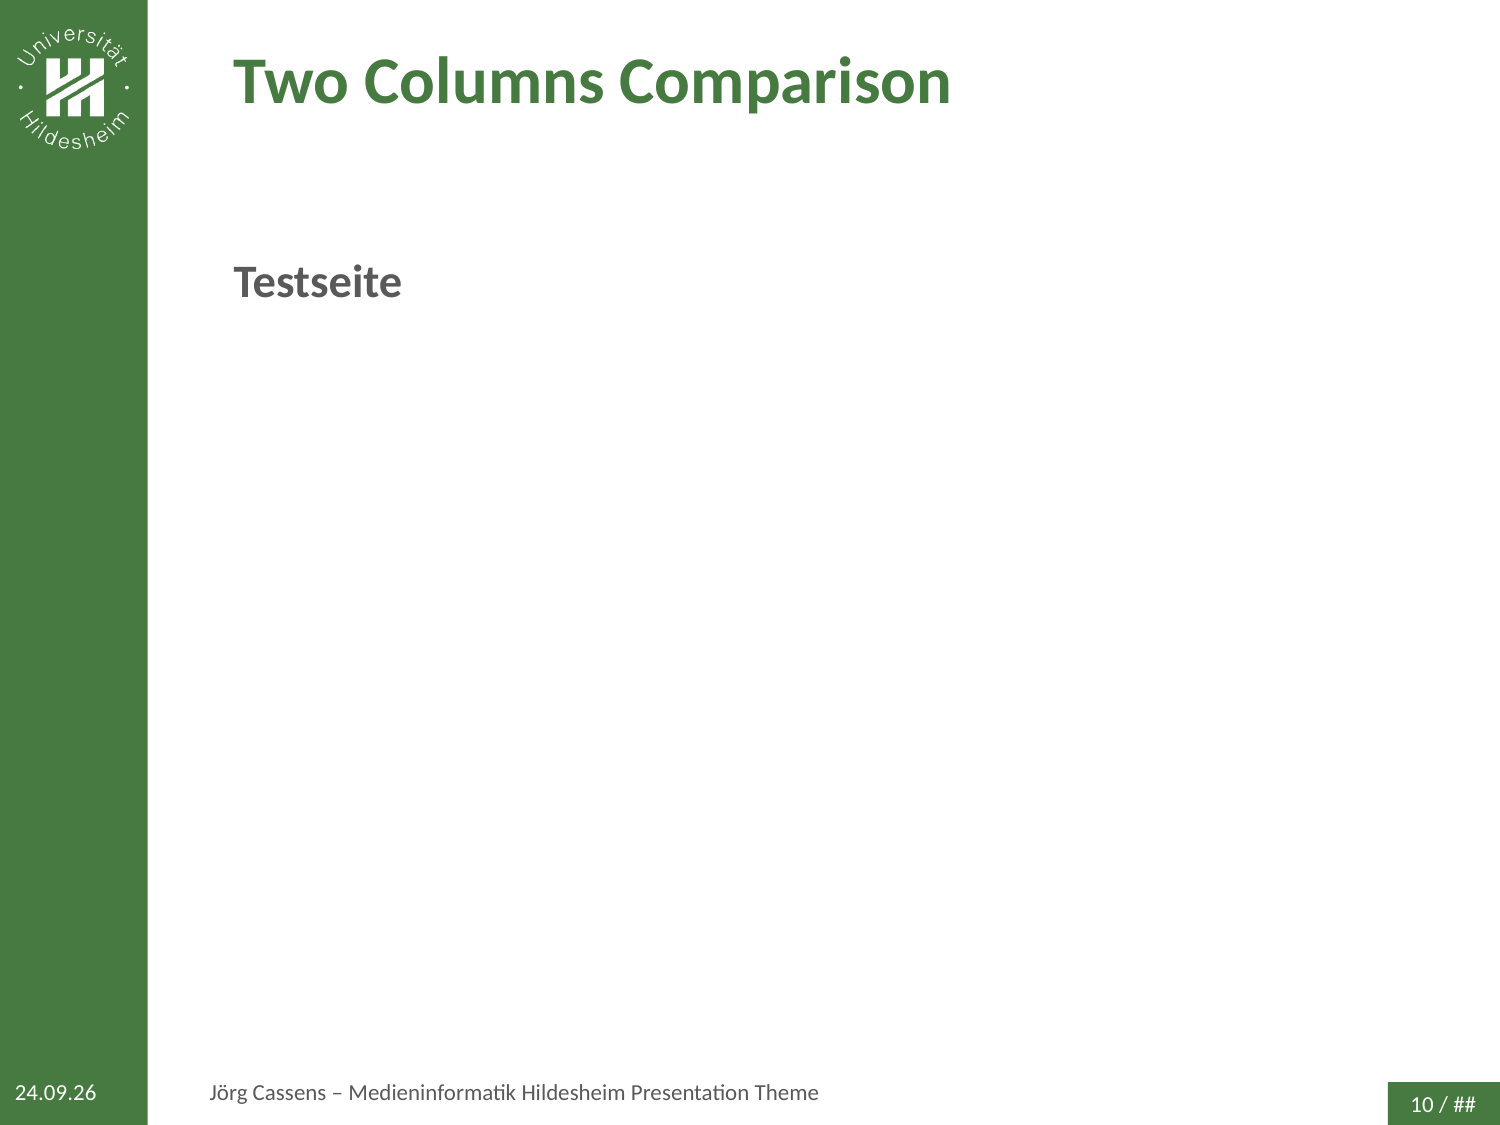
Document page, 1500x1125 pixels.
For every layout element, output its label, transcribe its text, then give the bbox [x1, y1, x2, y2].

list Testseite [218, 243, 809, 315]
picture [17, 29, 129, 149]
title Two Columns Comparison [218, 30, 1425, 124]
